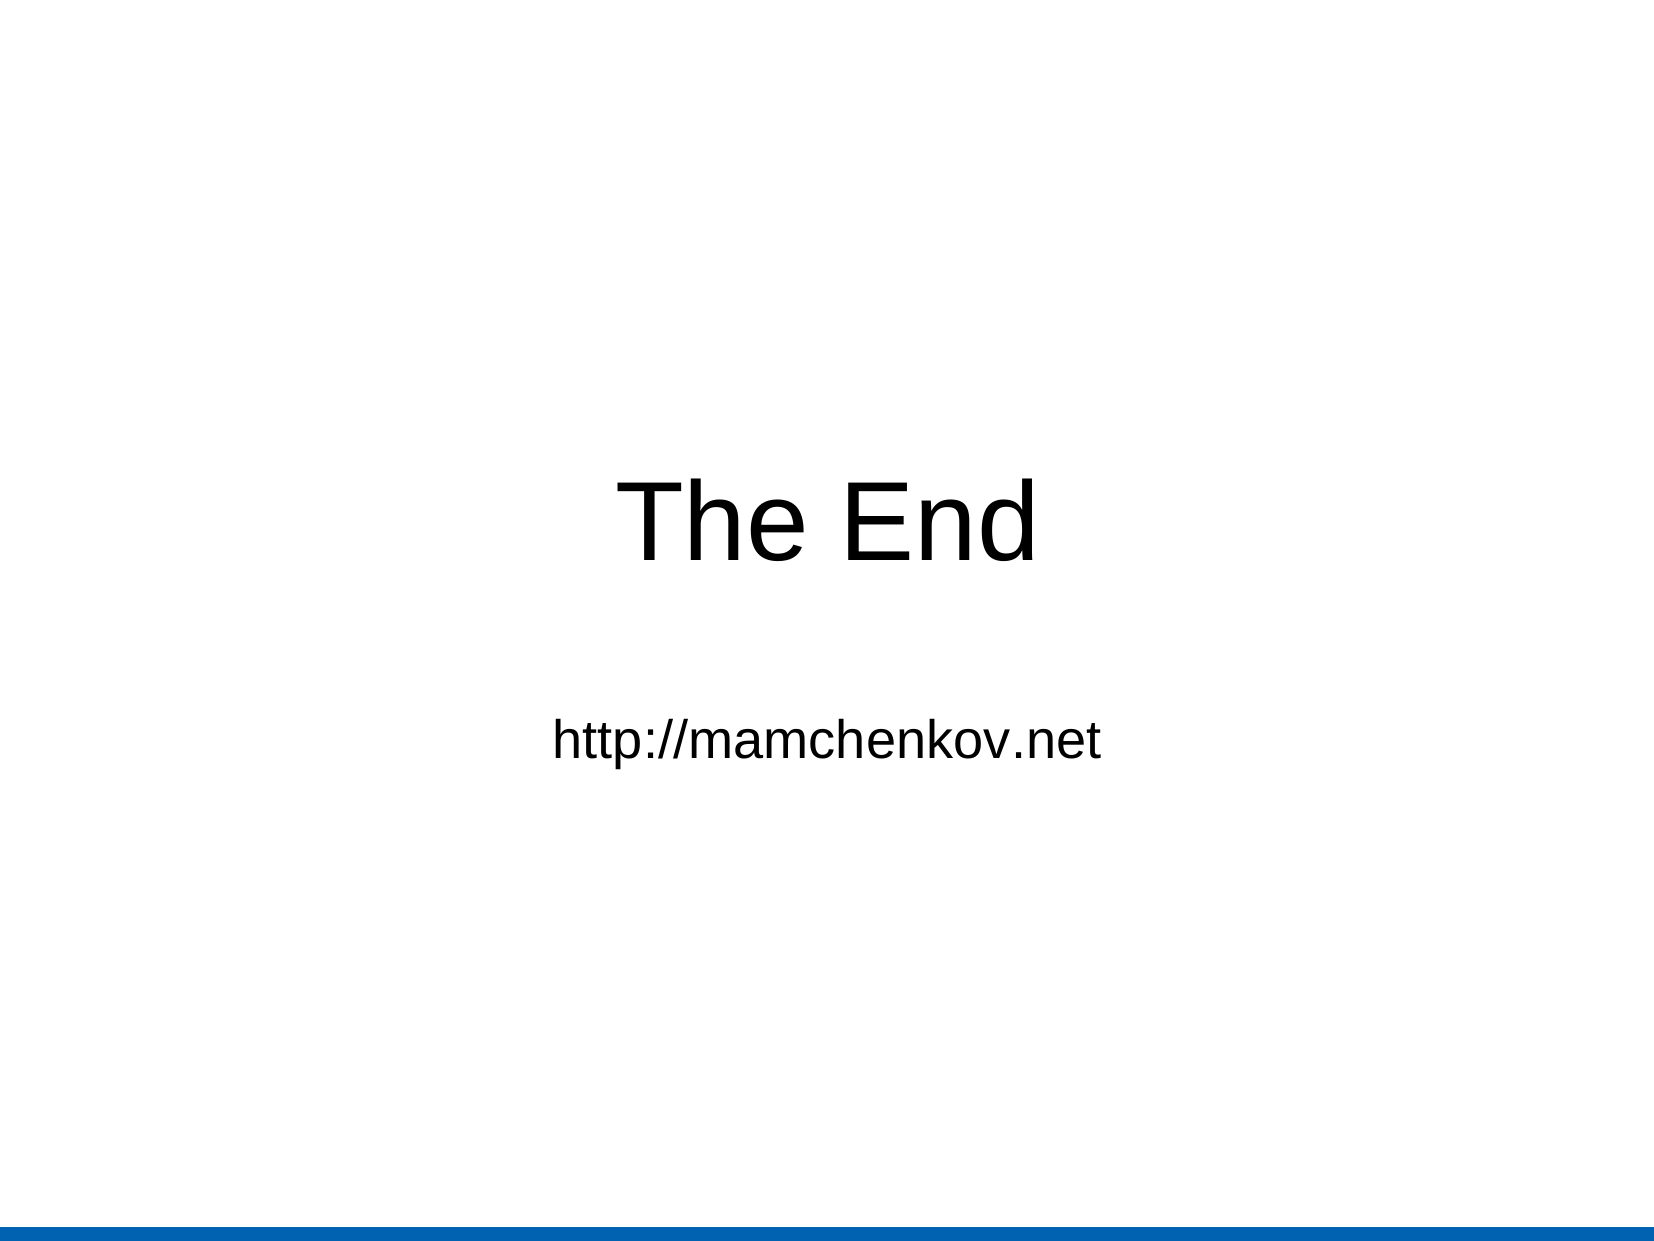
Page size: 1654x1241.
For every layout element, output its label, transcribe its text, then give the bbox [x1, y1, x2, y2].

subtitle The End http://mamchenkov.net [121, 110, 1534, 1119]
